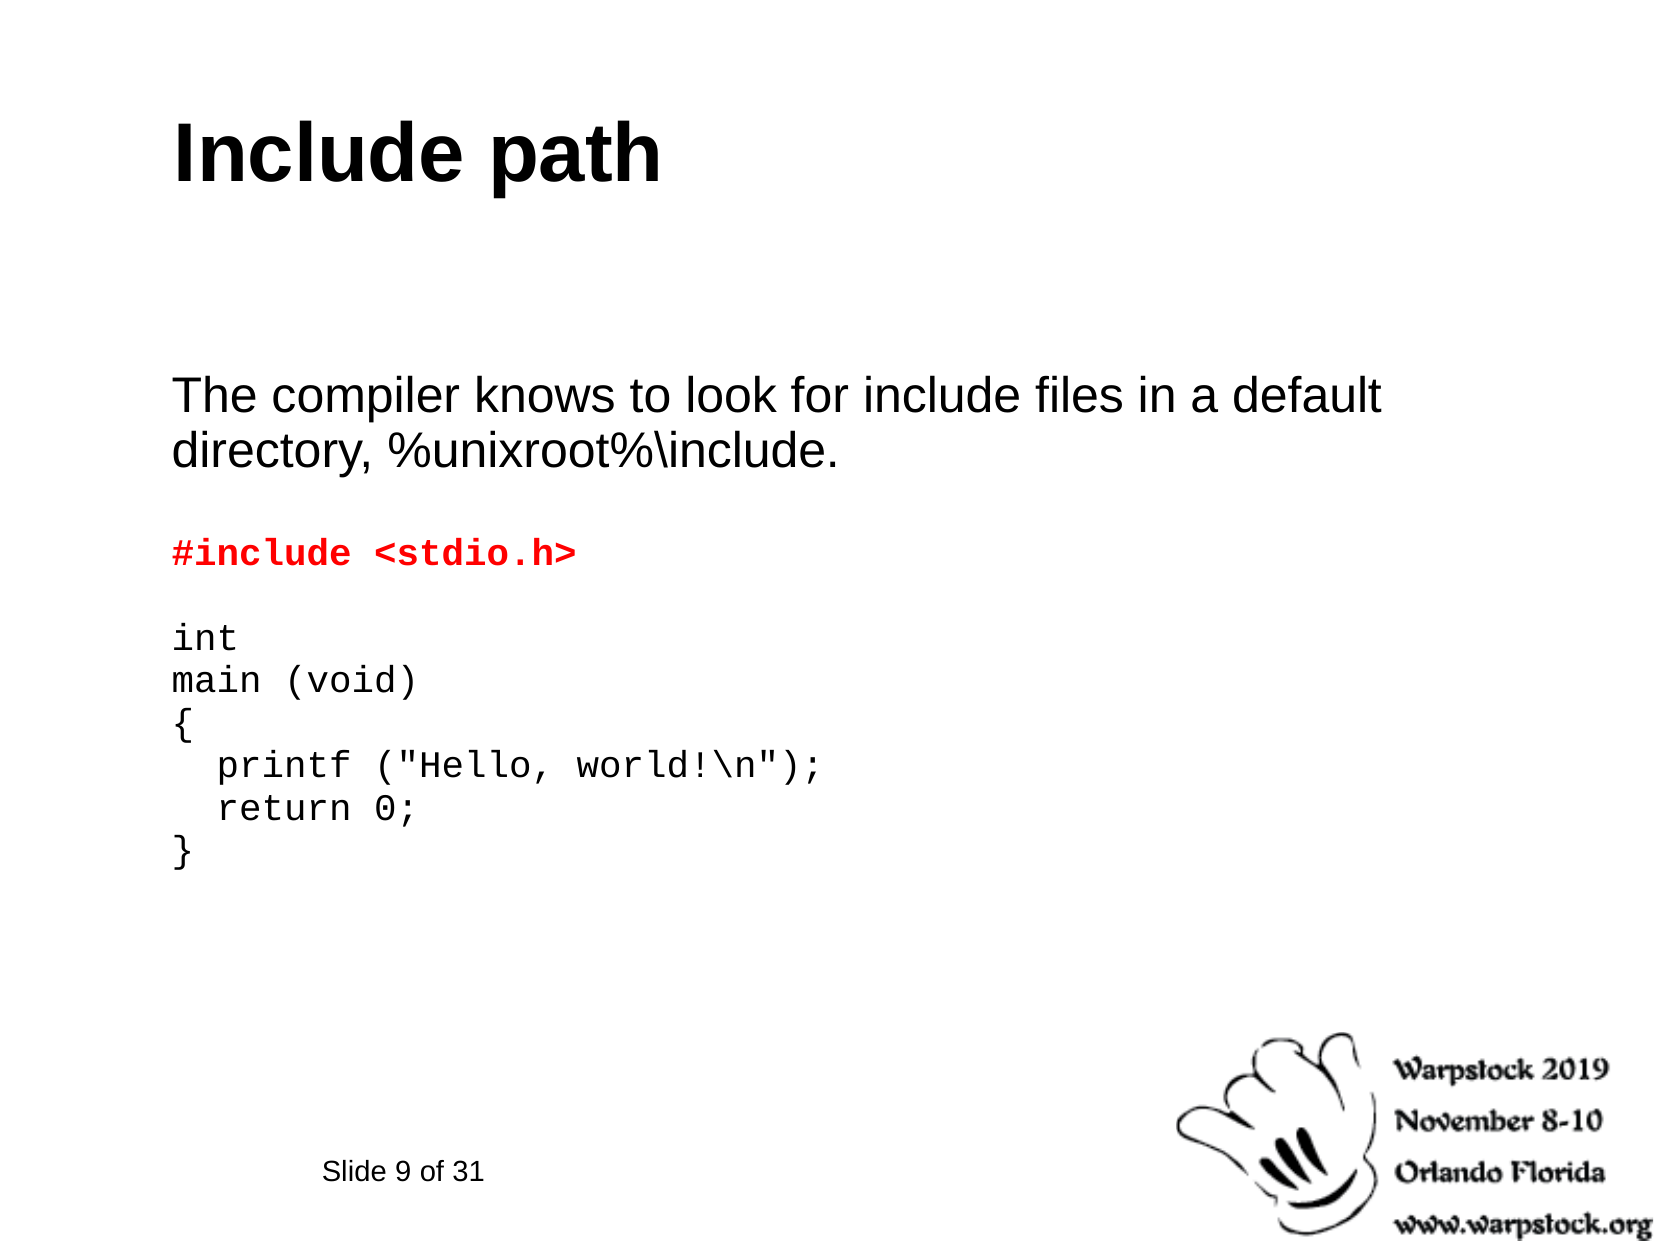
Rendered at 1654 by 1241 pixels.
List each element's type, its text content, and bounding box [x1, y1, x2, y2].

subtitle The compiler knows to look for include files in a default directory, %unixroot%\include. #include <stdio.h> int main (void) { printf ("Hello, world!\n"); return 0; } [171, 295, 1418, 1002]
picture [1176, 1032, 1654, 1241]
title Include path [173, 49, 1420, 257]
